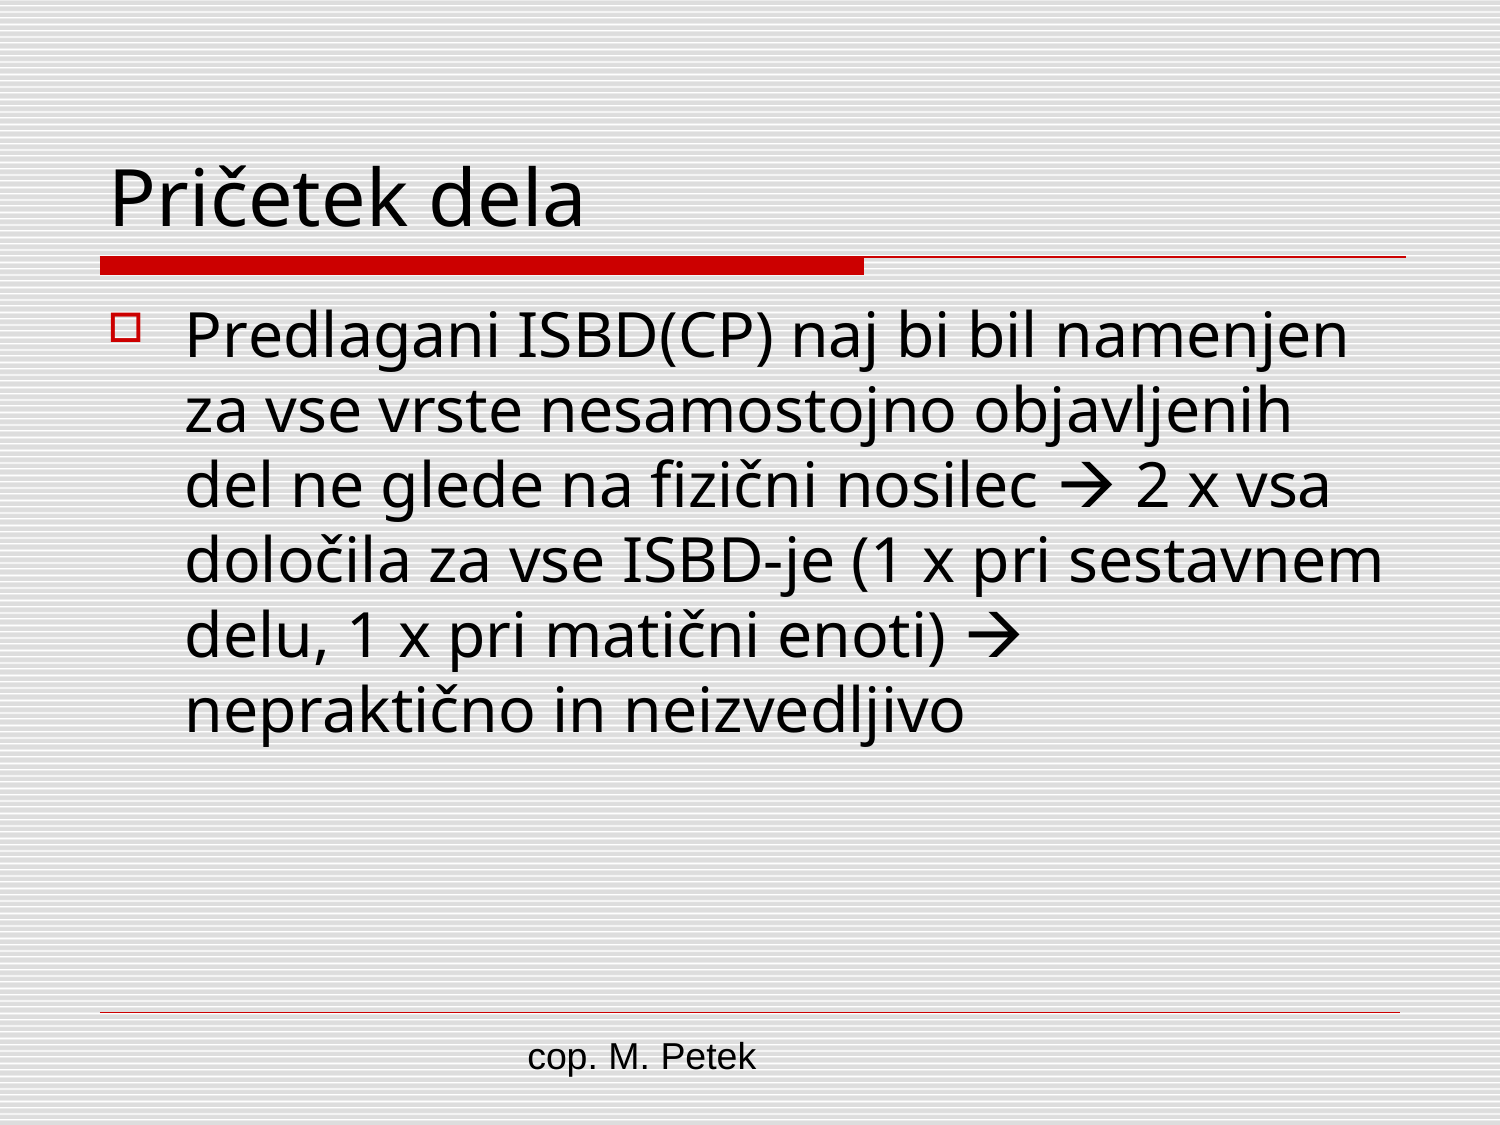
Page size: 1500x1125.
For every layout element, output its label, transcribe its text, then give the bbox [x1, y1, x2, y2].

picture [0, 0, 1500, 1125]
title Pričetek dela [94, 49, 1407, 250]
list Predlagani ISBD(CP) naj bi bil namenjen za vse vrste nesamostojno objavljenih del ne glede na fizični nosilec  2 x vsa določila za vse ISBD-je (1 x pri sestavnem delu, 1 x pri matični enoti)  nepraktično in neizvedljivo [92, 287, 1406, 988]
